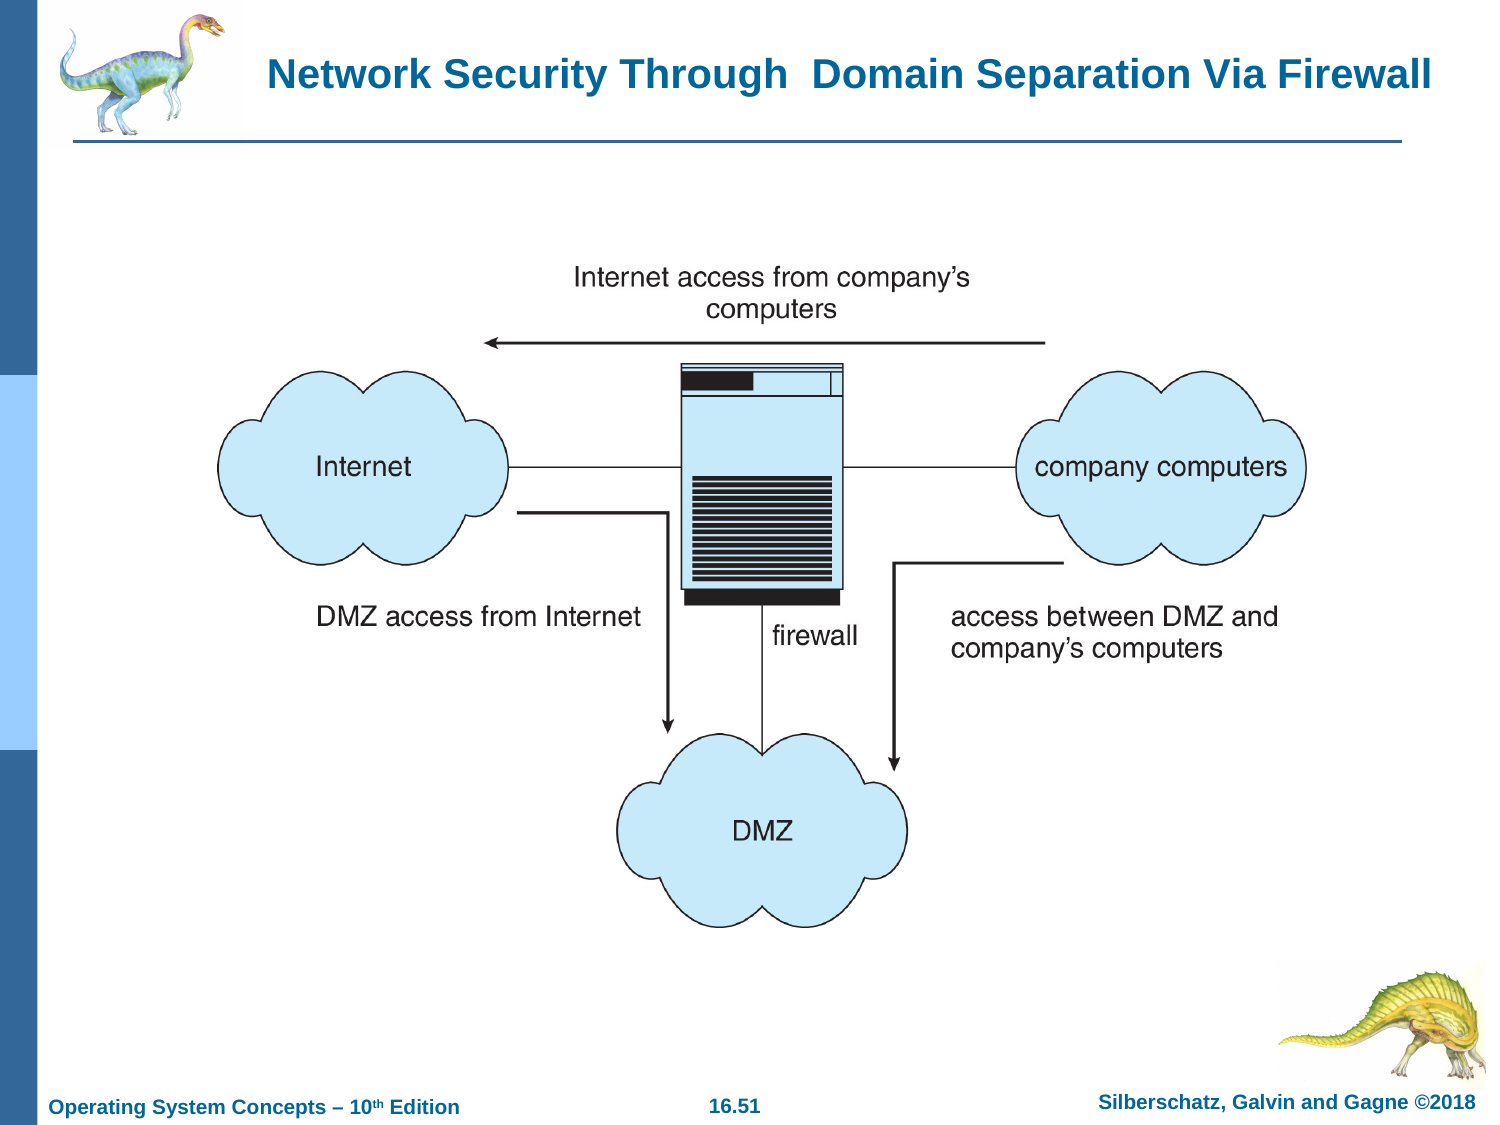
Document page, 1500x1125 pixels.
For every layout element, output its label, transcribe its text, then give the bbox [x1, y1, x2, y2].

picture [46, 0, 243, 149]
picture [217, 263, 1307, 928]
picture [1415, 1094, 1423, 1099]
title Network Security Through Domain Separation Via Firewall [190, 29, 1500, 105]
picture [1275, 959, 1486, 1090]
